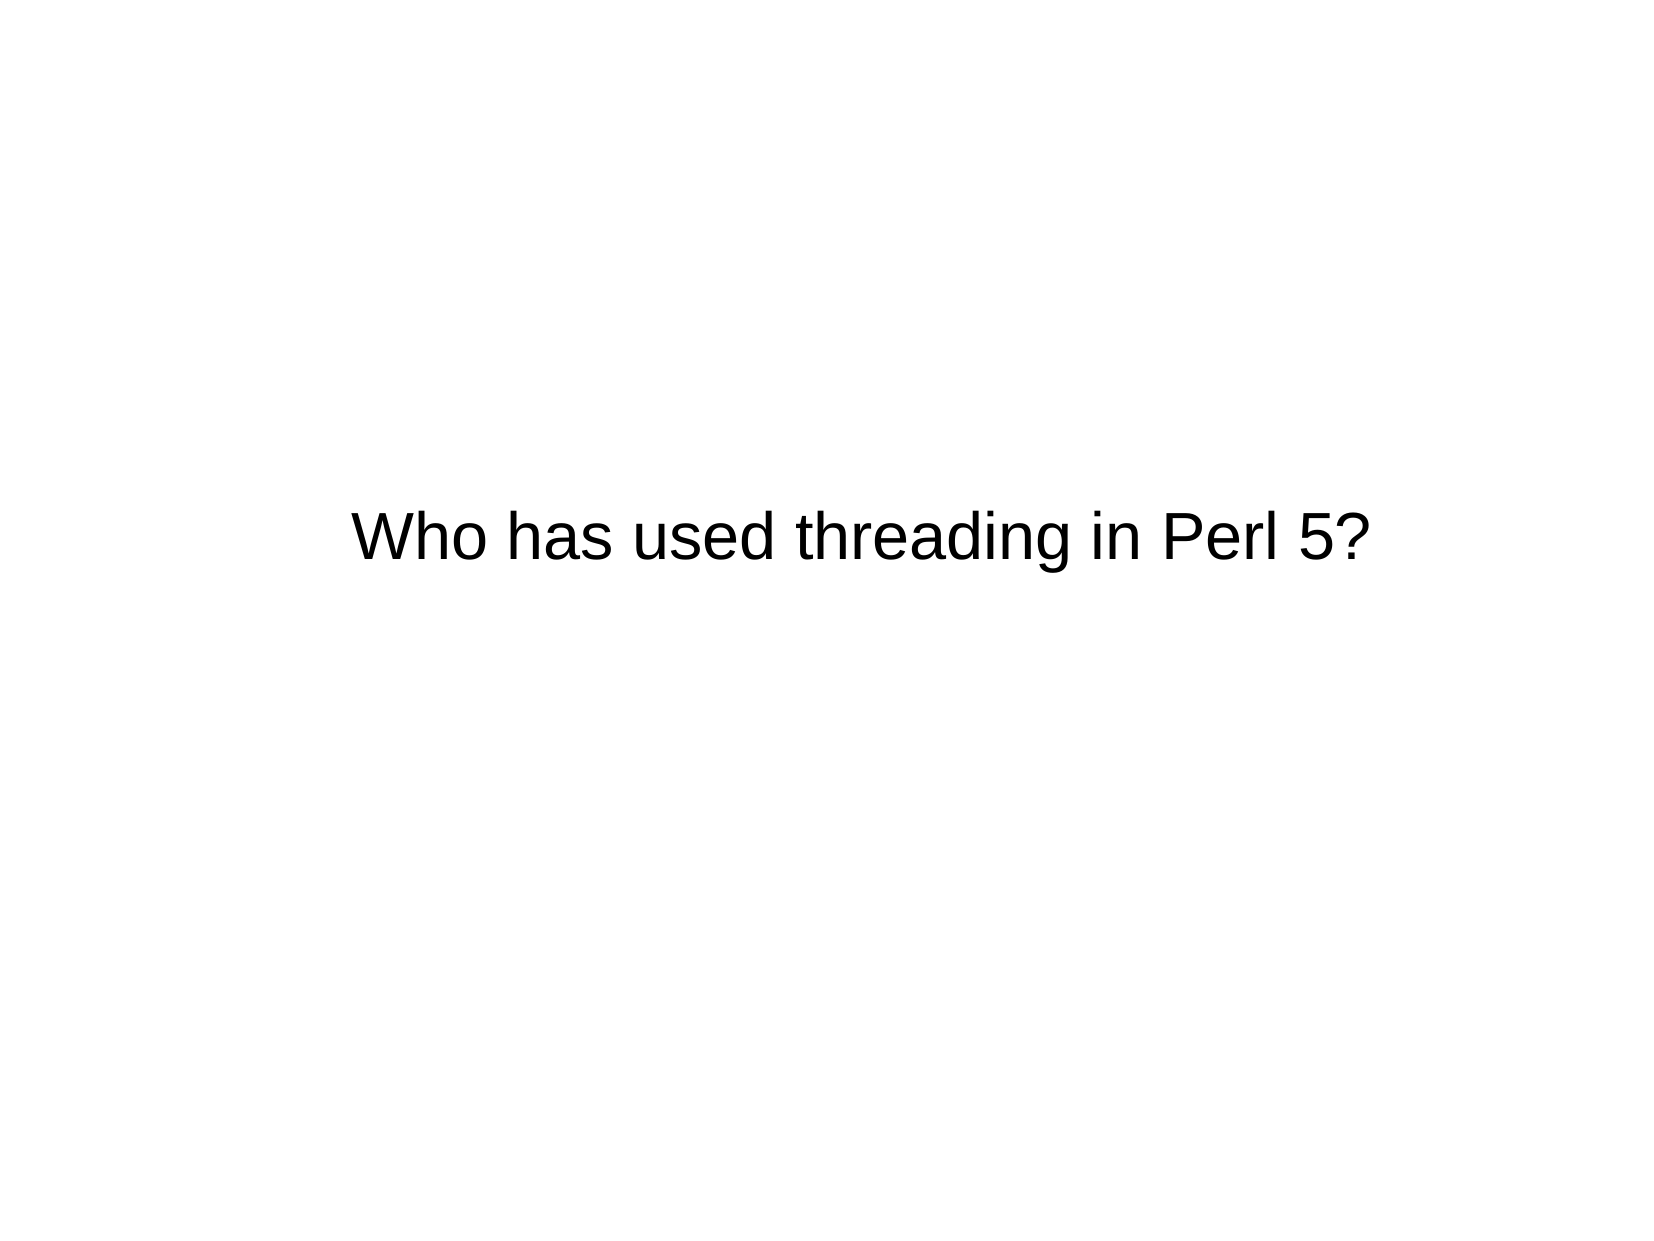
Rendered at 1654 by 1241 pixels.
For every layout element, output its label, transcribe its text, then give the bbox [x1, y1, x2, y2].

list Who has used threading in Perl 5? [82, 290, 1571, 1010]
